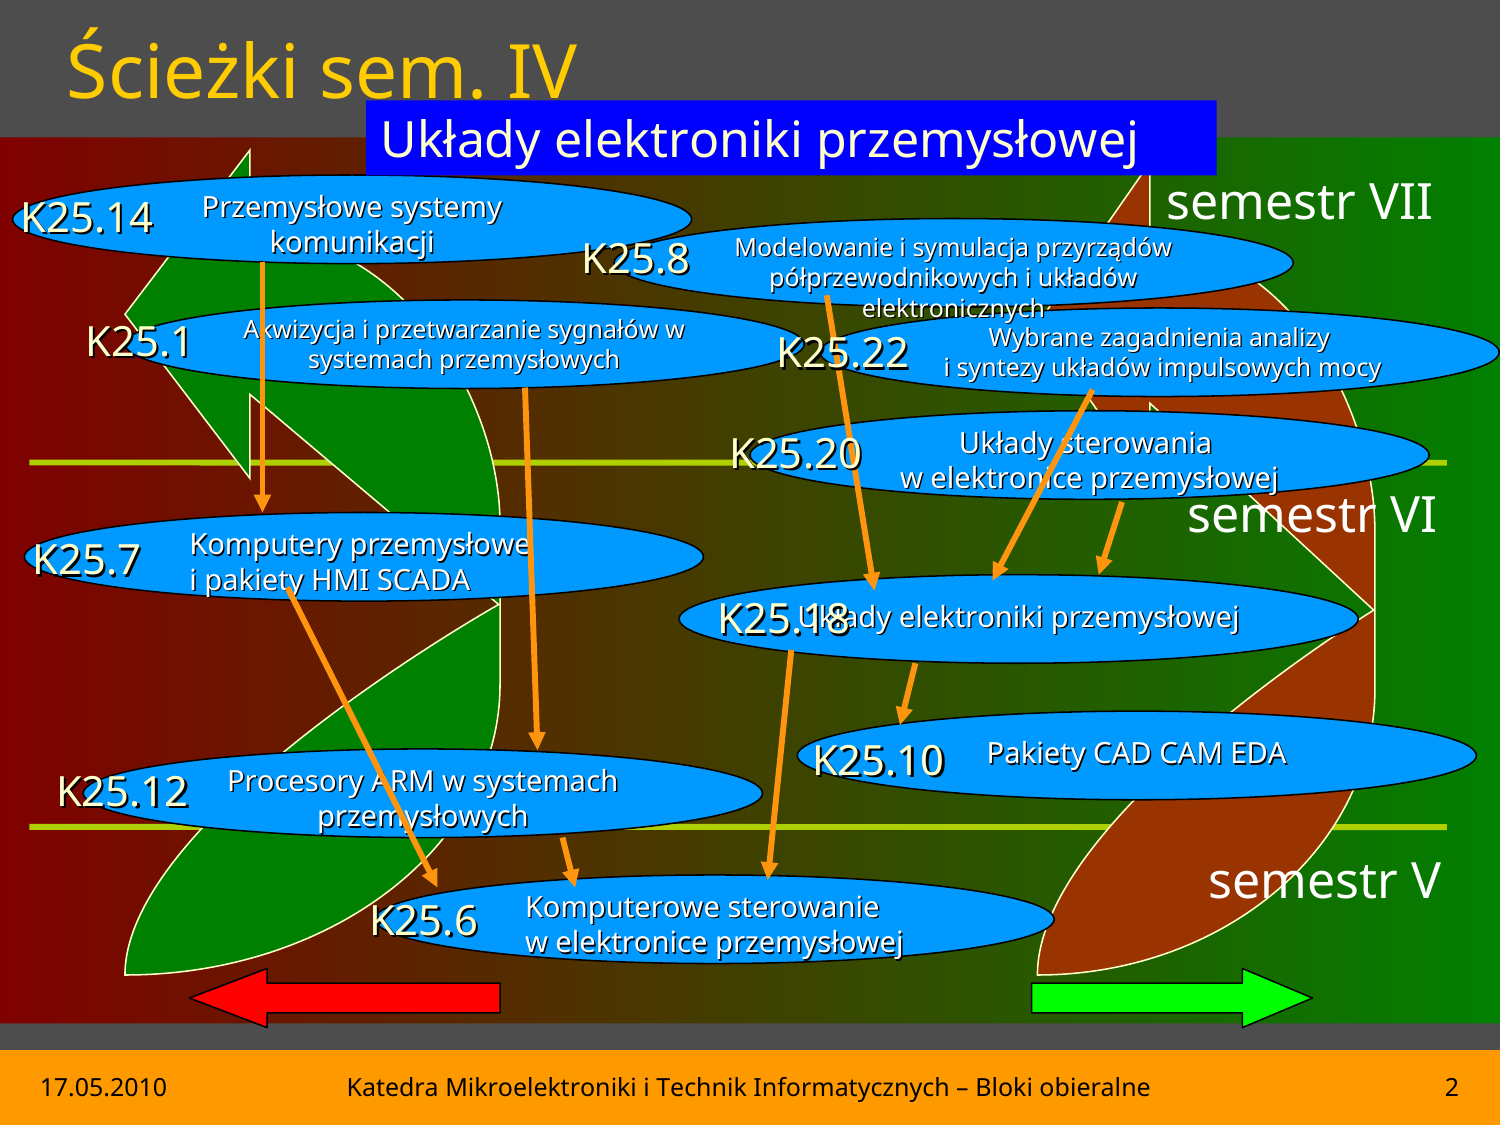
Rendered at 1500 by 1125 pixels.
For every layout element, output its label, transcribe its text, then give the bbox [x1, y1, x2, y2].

text_box [949, 308, 954, 317]
text_box [299, 596, 537, 751]
text_box Układy sterowania w elektronice przemysłowej [1040, 410, 1430, 500]
text_box Komputerowe sterowanie w elektronice przemysłowej [477, 874, 1055, 964]
text_box Procesory ARM w systemach przemysłowych [170, 749, 408, 838]
text_box [941, 308, 945, 318]
text_box [867, 306, 879, 318]
text_box Układy elektroniki przemysłowej [679, 602, 702, 635]
text_box K25.22 [761, 318, 969, 384]
text_box Układy sterowania w elektronice przemysłowej [861, 410, 1078, 499]
text_box K25.12 [41, 757, 249, 823]
text_box [904, 307, 914, 318]
text_box [417, 830, 769, 885]
text_box [887, 307, 899, 318]
text_box Komputery przemysłowe i pakiety HMI SCADA [127, 512, 529, 602]
text_box Procesory ARM w systemach przemysłowych [373, 748, 763, 838]
text_box [265, 254, 827, 322]
text_box [923, 307, 934, 318]
text_box Akwizycja i przetwarzanie sygnałów w systemach przemysłowych [265, 299, 761, 389]
text_box [832, 305, 867, 318]
text_box K25.14 [5, 183, 213, 248]
text_box K25.20 [714, 419, 922, 485]
text_box Układy elektroniki przemysłowej [795, 574, 1359, 664]
text_box [531, 466, 868, 824]
text_box Pakiety CAD CAM EDA [883, 711, 1477, 800]
text_box semestr VI [1172, 474, 1477, 550]
text_box [971, 307, 984, 315]
text_box Wybrane zagadnienia analizy i syntezy układów impulsowych mocy [922, 307, 1500, 397]
text_box K25.8 [566, 224, 774, 290]
text_box Komputery przemysłowe i pakiety HMI SCADA [533, 518, 704, 595]
text_box K25.18 [702, 584, 910, 650]
text_box [915, 307, 921, 318]
text_box K25.7 [17, 525, 225, 591]
text_box [529, 367, 843, 459]
text_box [0, 137, 1500, 1028]
title Ścieżki sem. IV [52, 12, 1469, 127]
text_box K25.10 [797, 726, 1004, 792]
text_box semestr V [1193, 840, 1477, 916]
text_box Przemysłowe systemy komunikacji [93, 174, 692, 264]
text_box [1043, 137, 1500, 351]
text_box K25.6 [354, 885, 562, 951]
text_box semestr VII [1151, 161, 1477, 237]
text_box [1023, 306, 1031, 311]
text_box Modelowanie i symulacja przyrządów półprzewodnikowych i układów elektronicznych [685, 218, 1294, 308]
text_box [862, 489, 1031, 578]
text_box [984, 307, 991, 314]
text_box [881, 307, 887, 318]
text_box Układy elektroniki przemysłowej [366, 100, 1217, 176]
text_box [454, 176, 1151, 226]
text_box K25.1 [70, 307, 278, 372]
text_box [845, 384, 1085, 419]
